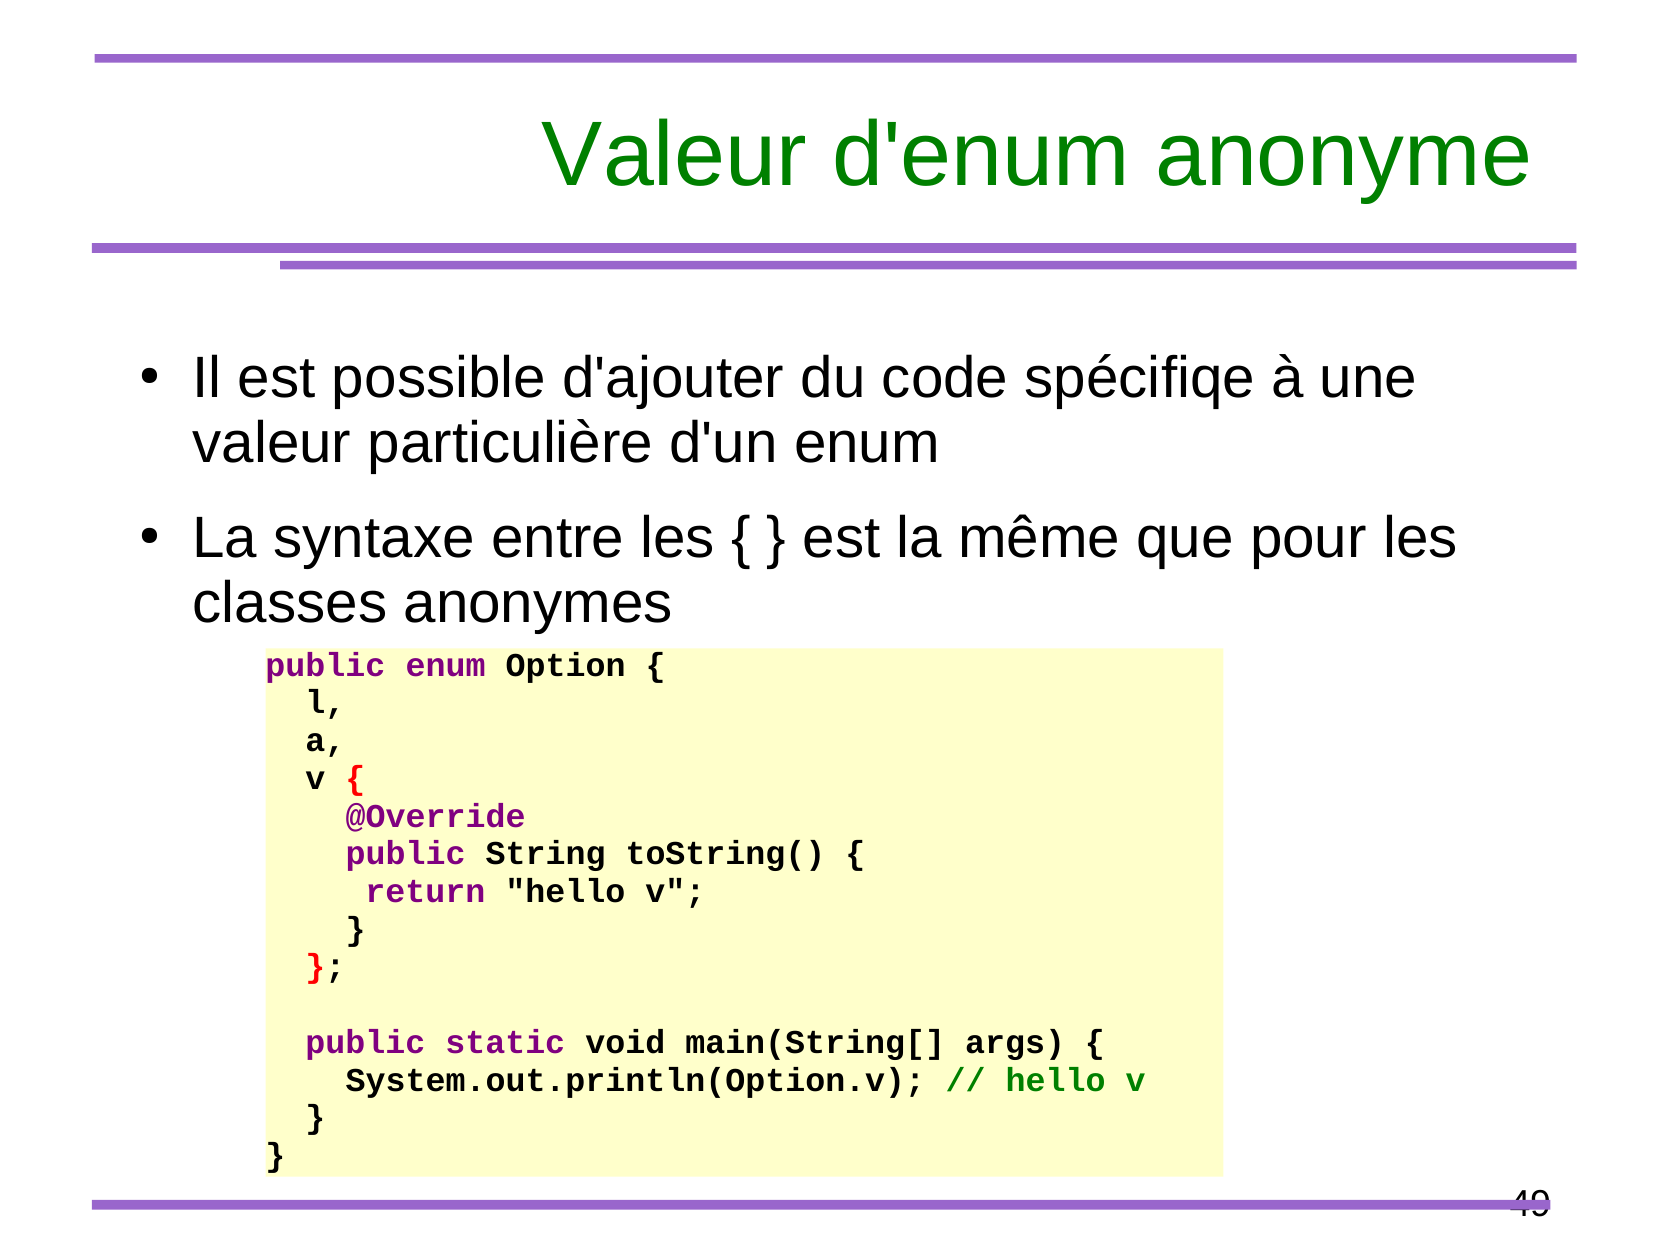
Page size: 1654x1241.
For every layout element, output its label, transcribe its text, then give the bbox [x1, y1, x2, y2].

title Valeur d'enum anonyme [121, 49, 1534, 257]
list Il est possible d'ajouter du code spécifiqe à une valeur particulière d'un enum La syntaxe entre les { } est la même que pour les classes anonymes [121, 344, 1534, 635]
text_box public enum Option { l, a, v { @Override public String toString() { return "hello v"; } }; public static void main(String[] args) { System.out.println(Option.v); // hello v } } [265, 648, 1224, 1177]
